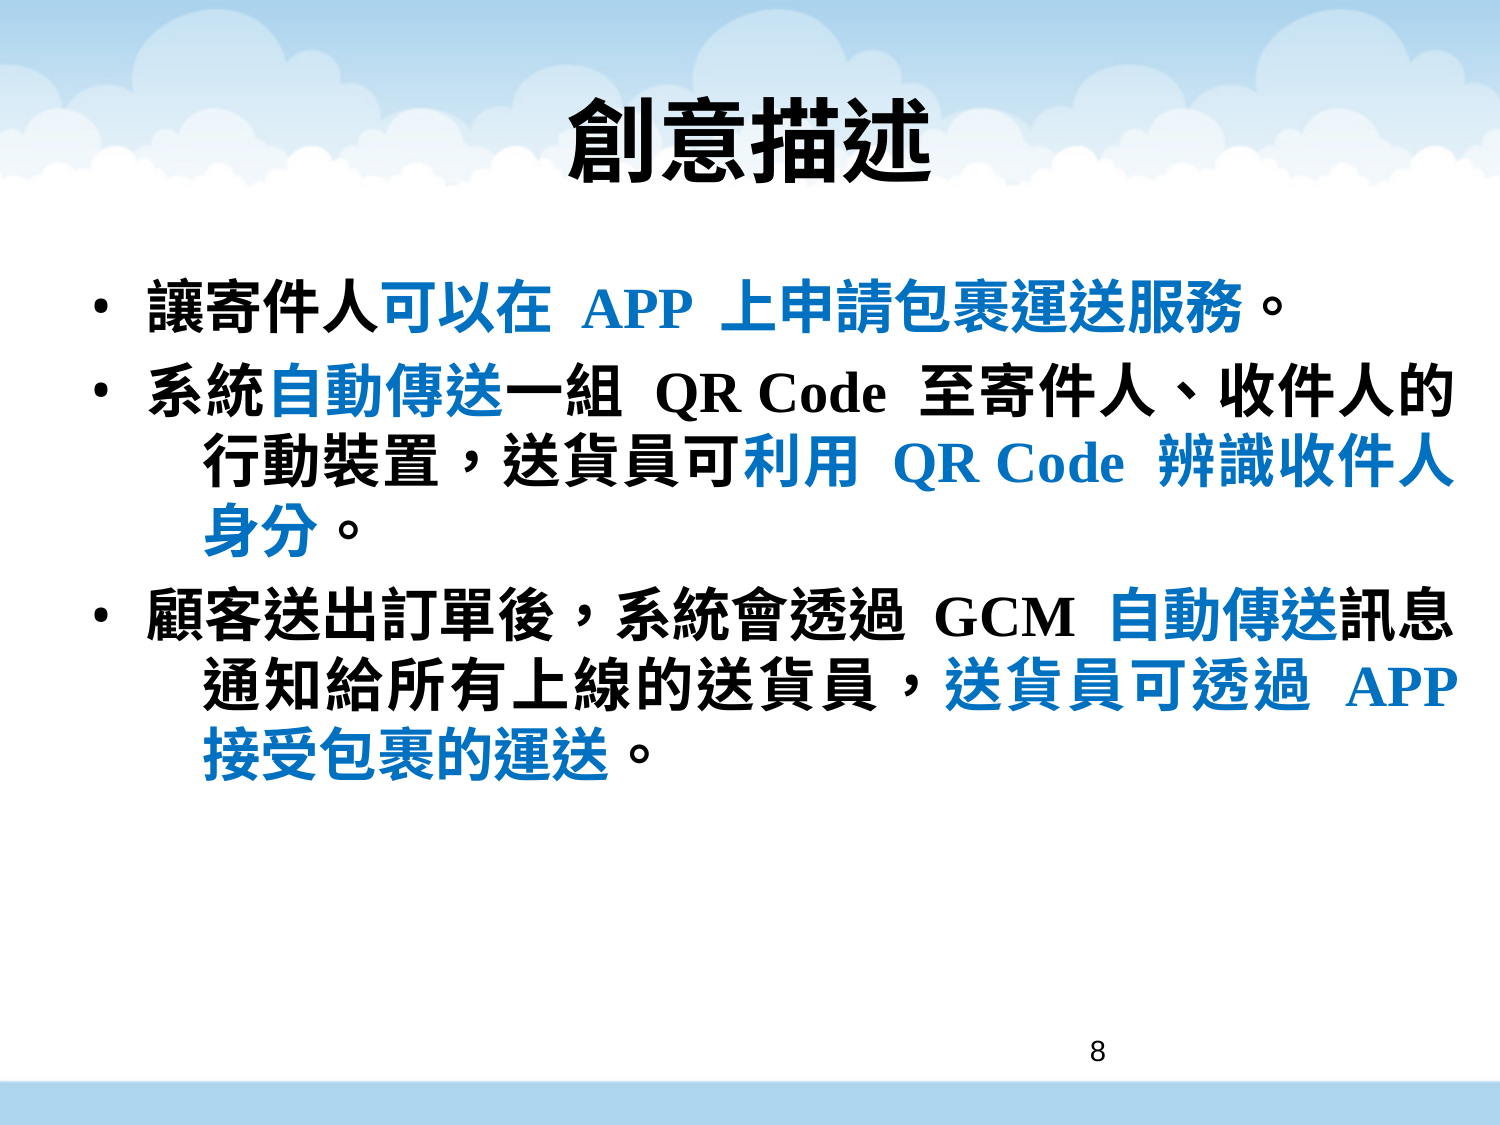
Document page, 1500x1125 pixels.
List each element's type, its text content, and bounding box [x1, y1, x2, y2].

picture [0, 0, 1500, 1125]
list 讓寄件人可以在 APP 上申請包裹運送服務。 系統自動傳送一組 QR Code 至寄件人、收件人的行動裝置，送貨員可利用 QR Code 辨識收件人身分。 顧客送出訂單後，系統會透過 GCM 自動傳送訊息通知給所有上線的送貨員，送貨員可透過 APP 接受包裹的運送。 [75, 262, 1471, 1106]
title 創意描述 [75, 45, 1426, 233]
text_box [1074, 1024, 1426, 1103]
